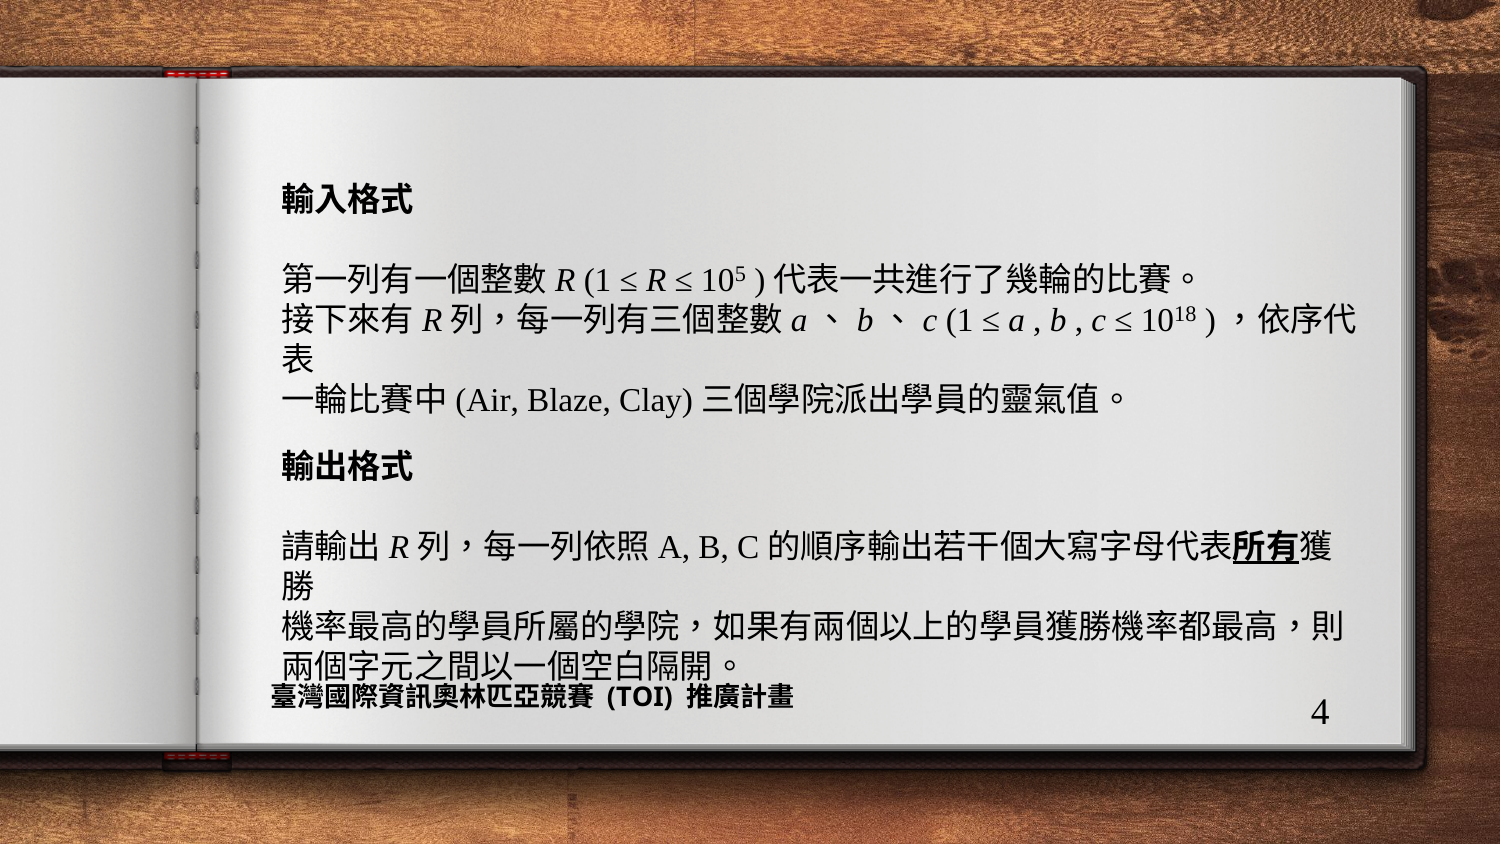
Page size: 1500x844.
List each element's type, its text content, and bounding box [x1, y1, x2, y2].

text_box 輸出格式 請輸出R列，每一列依照A, B, C的順序輸出若干個大寫字母代表所有獲勝 機率最高的學員所屬的學院，如果有兩個以上的學員獲勝機率都最高，則兩個字元之間以一個空白隔開。 [266, 438, 1368, 693]
text_box 輸入格式 第一列有一個整數R (1 ≤ R ≤ 105 )代表一共進行了幾輪的比賽。 接下來有R列，每一列有三個整數a、b、c (1 ≤ a , b , c ≤ 1018 )，依序代表 一輪比賽中(Air, Blaze, Clay)三個學院派出學員的靈氣值。 [266, 171, 1400, 425]
text_box [1295, 672, 1386, 737]
